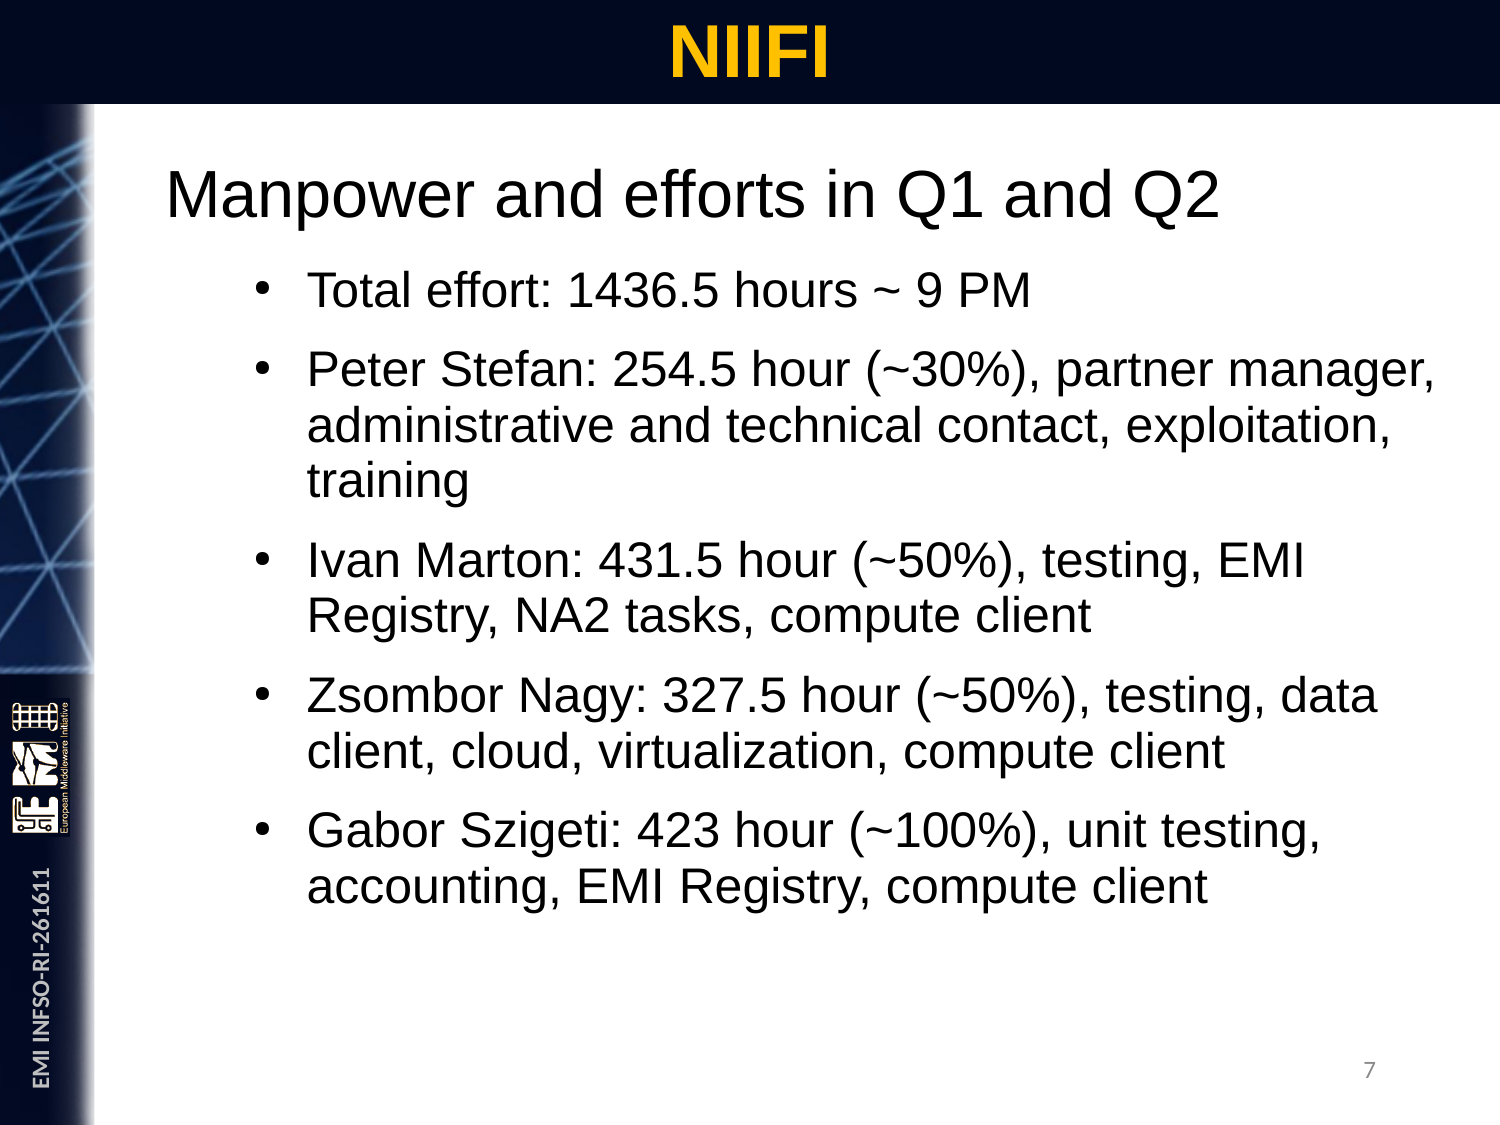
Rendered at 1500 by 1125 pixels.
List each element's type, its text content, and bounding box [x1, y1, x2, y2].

list Manpower and efforts in Q1 and Q2 Total effort: 1436.5 hours ~ 9 PM Peter Stefan: 254.5 hour (~30%), partner manager, administrative and technical contact, exploitation, training Ivan Marton: 431.5 hour (~50%), testing, EMI Registry, NA2 tasks, compute client Zsombor Nagy: 327.5 hour (~50%), testing, data client, cloud, virtualization, compute client Gabor Szigeti: 423 hour (~100%), unit testing, accounting, EMI Registry, compute client [150, 149, 1463, 1005]
text_box <szám> [1348, 1042, 1417, 1103]
picture [0, 104, 105, 1125]
title NIIFI [0, 0, 1500, 104]
